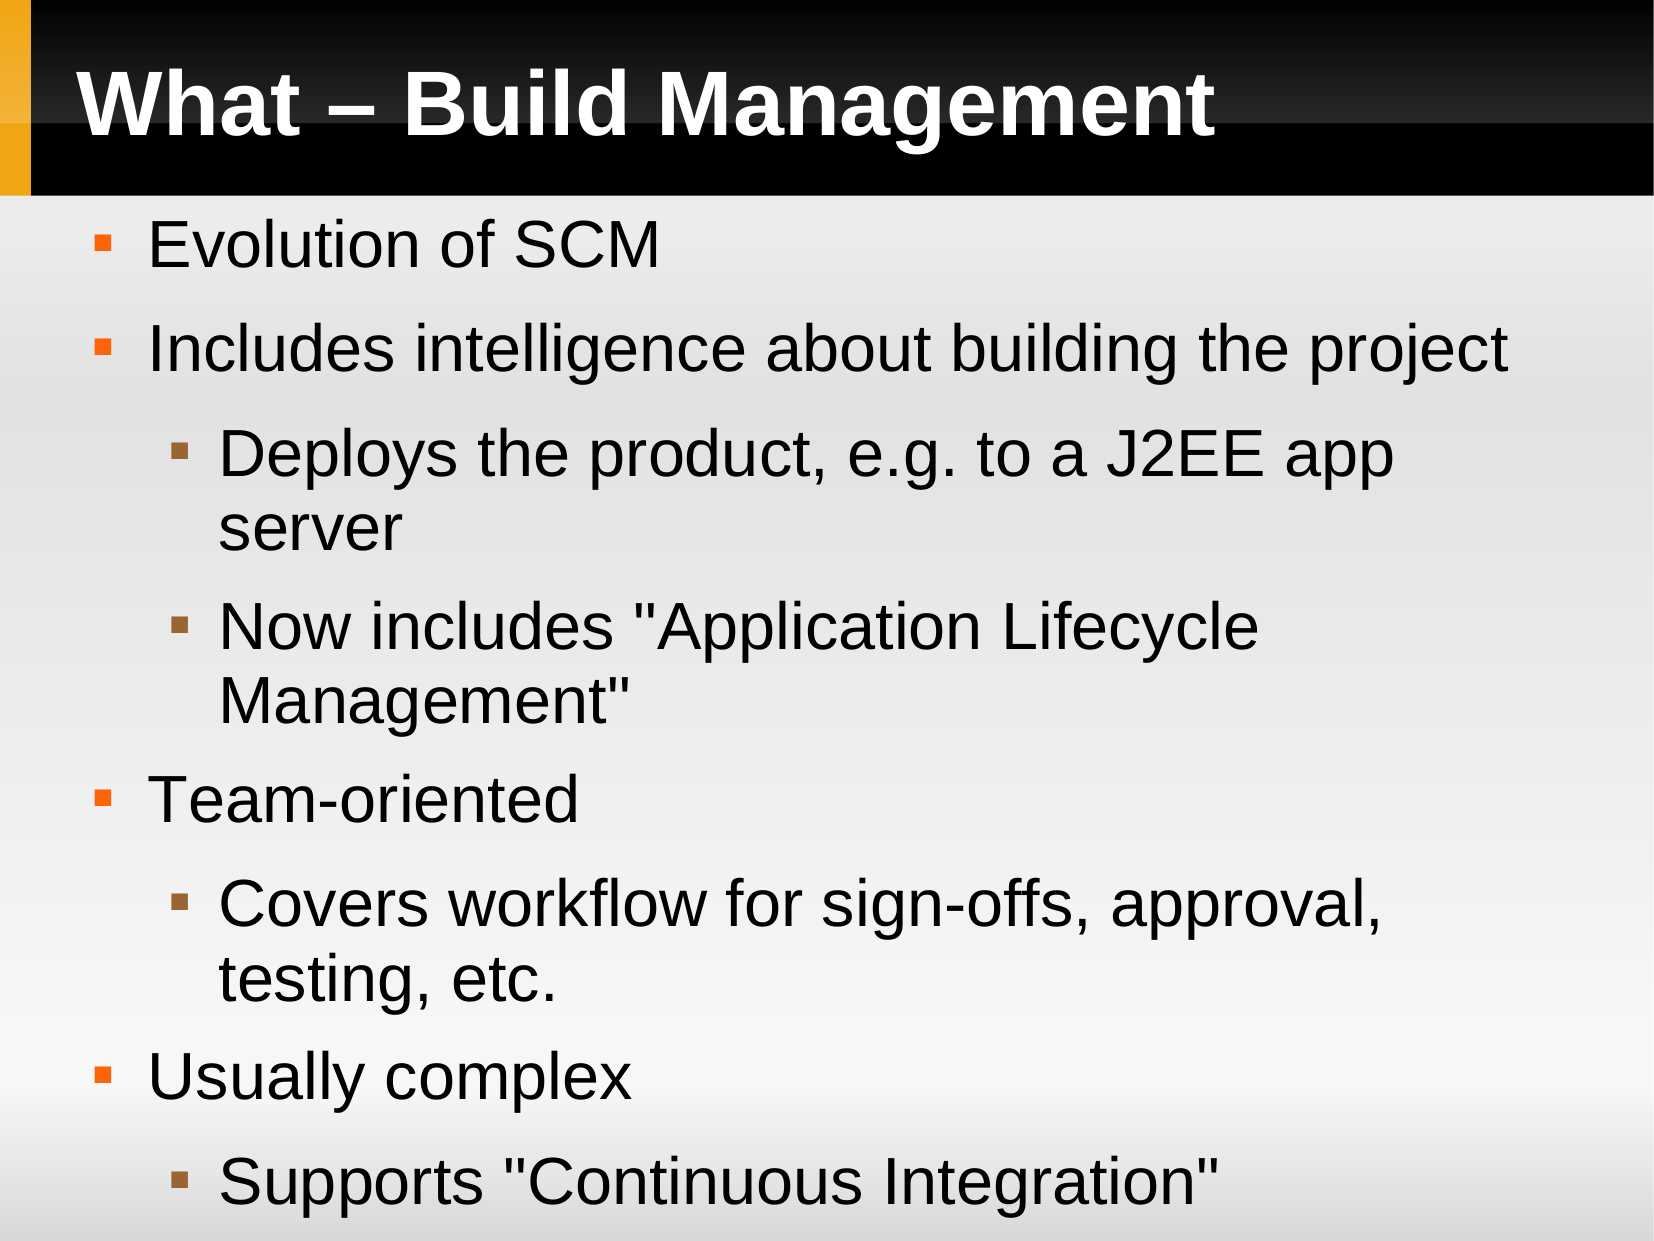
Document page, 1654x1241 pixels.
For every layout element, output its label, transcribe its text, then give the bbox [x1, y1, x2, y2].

list Evolution of SCM Includes intelligence about building the project Deploys the product, e.g. to a J2EE app server Now includes "Application Lifecycle Management" Team-oriented Covers workflow for sign-offs, approval, testing, etc. Usually complex Supports "Continuous Integration" [76, 207, 1565, 1213]
title What – Build Management [76, 0, 1565, 207]
picture [0, 0, 1654, 1241]
